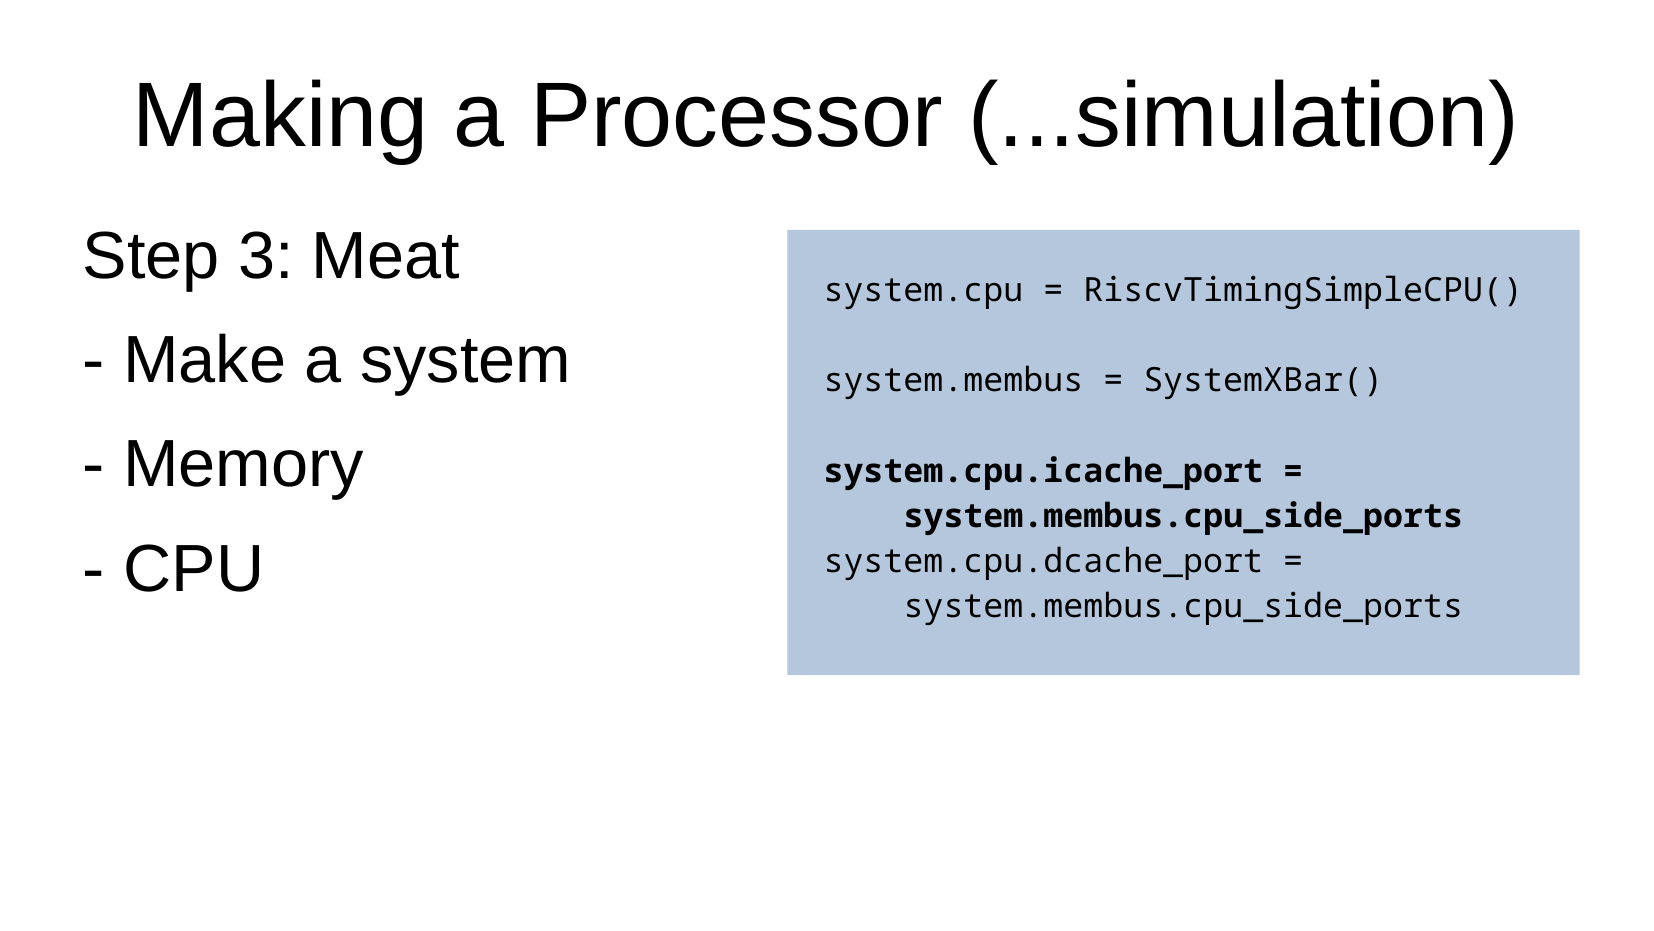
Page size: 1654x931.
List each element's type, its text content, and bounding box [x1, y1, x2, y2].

list Step 3: Meat - Make a system - Memory - CPU [82, 217, 809, 863]
text_box system.cpu = RiscvTimingSimpleCPU() system.membus = SystemXBar() system.cpu.icache_port = system.membus.cpu_side_ports system.cpu.dcache_port = system.membus.cpu_side_ports [787, 229, 1580, 676]
title Making a Processor (...simulation) [82, 37, 1571, 193]
